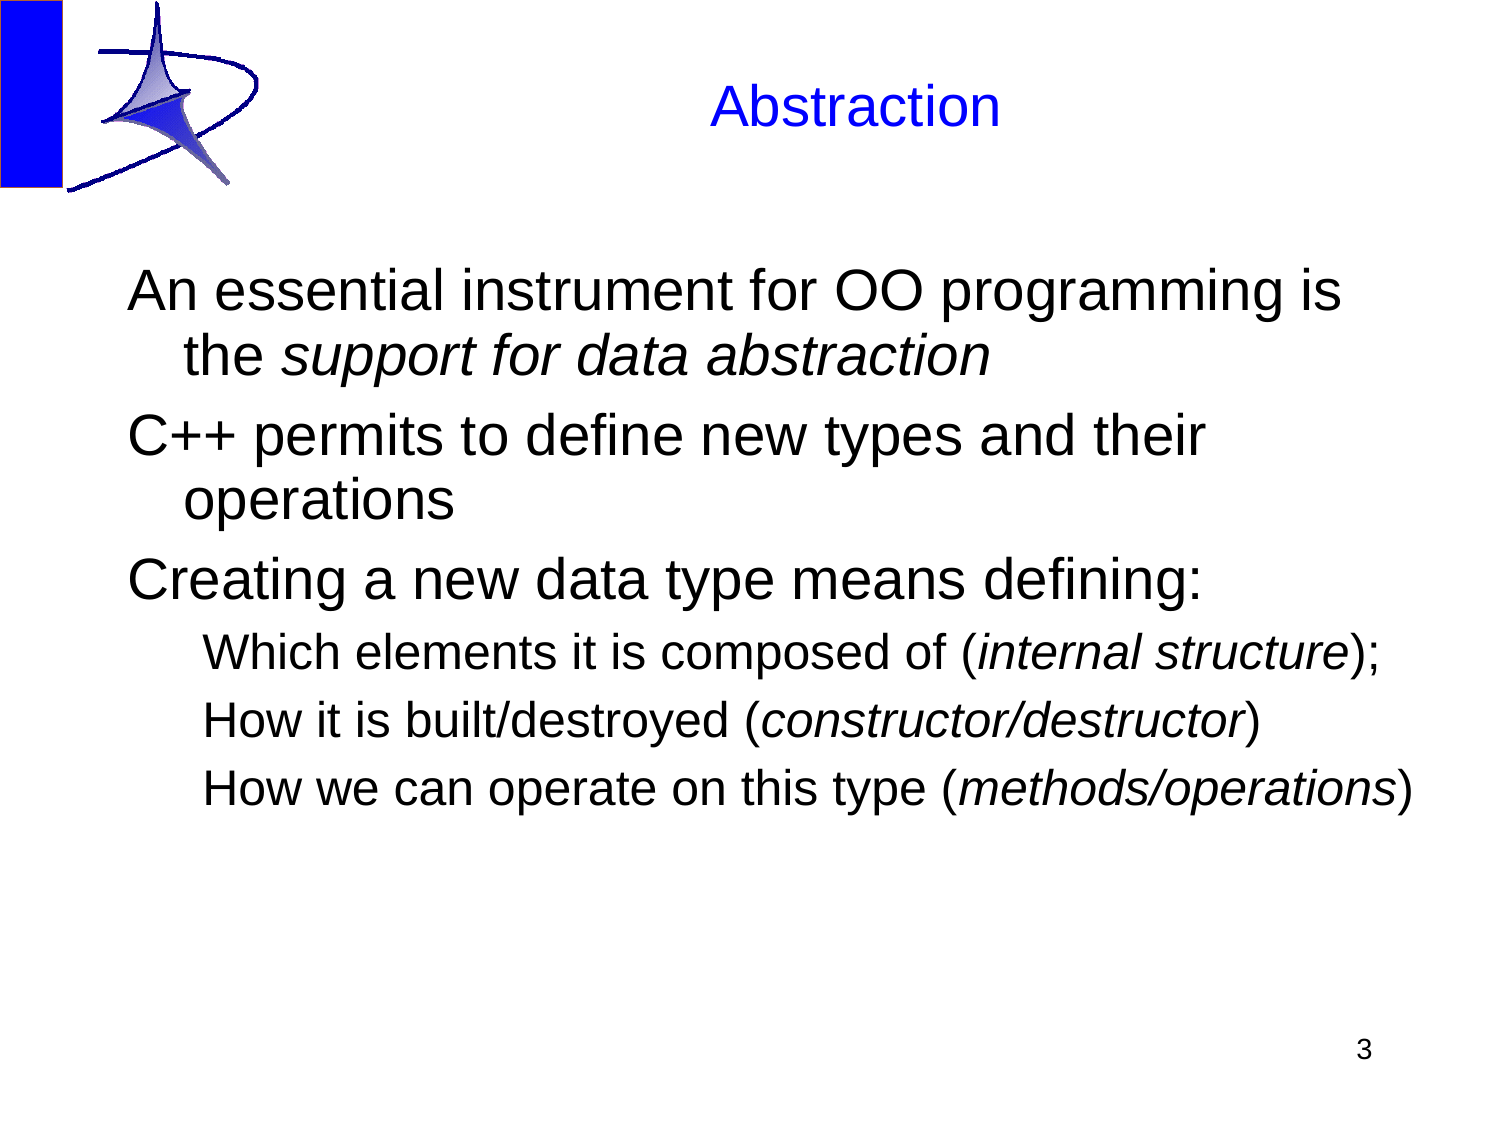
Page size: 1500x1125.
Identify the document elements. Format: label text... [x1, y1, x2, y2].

picture [62, 0, 263, 197]
title Abstraction [262, 24, 1450, 188]
list An essential instrument for OO programming is the support for data abstraction C++ permits to define new types and their operations Creating a new data type means defining: Which elements it is composed of (internal structure); How it is built/destroyed (constructor/destructor) How we can operate on this type (methods/operations) [112, 249, 1450, 1001]
